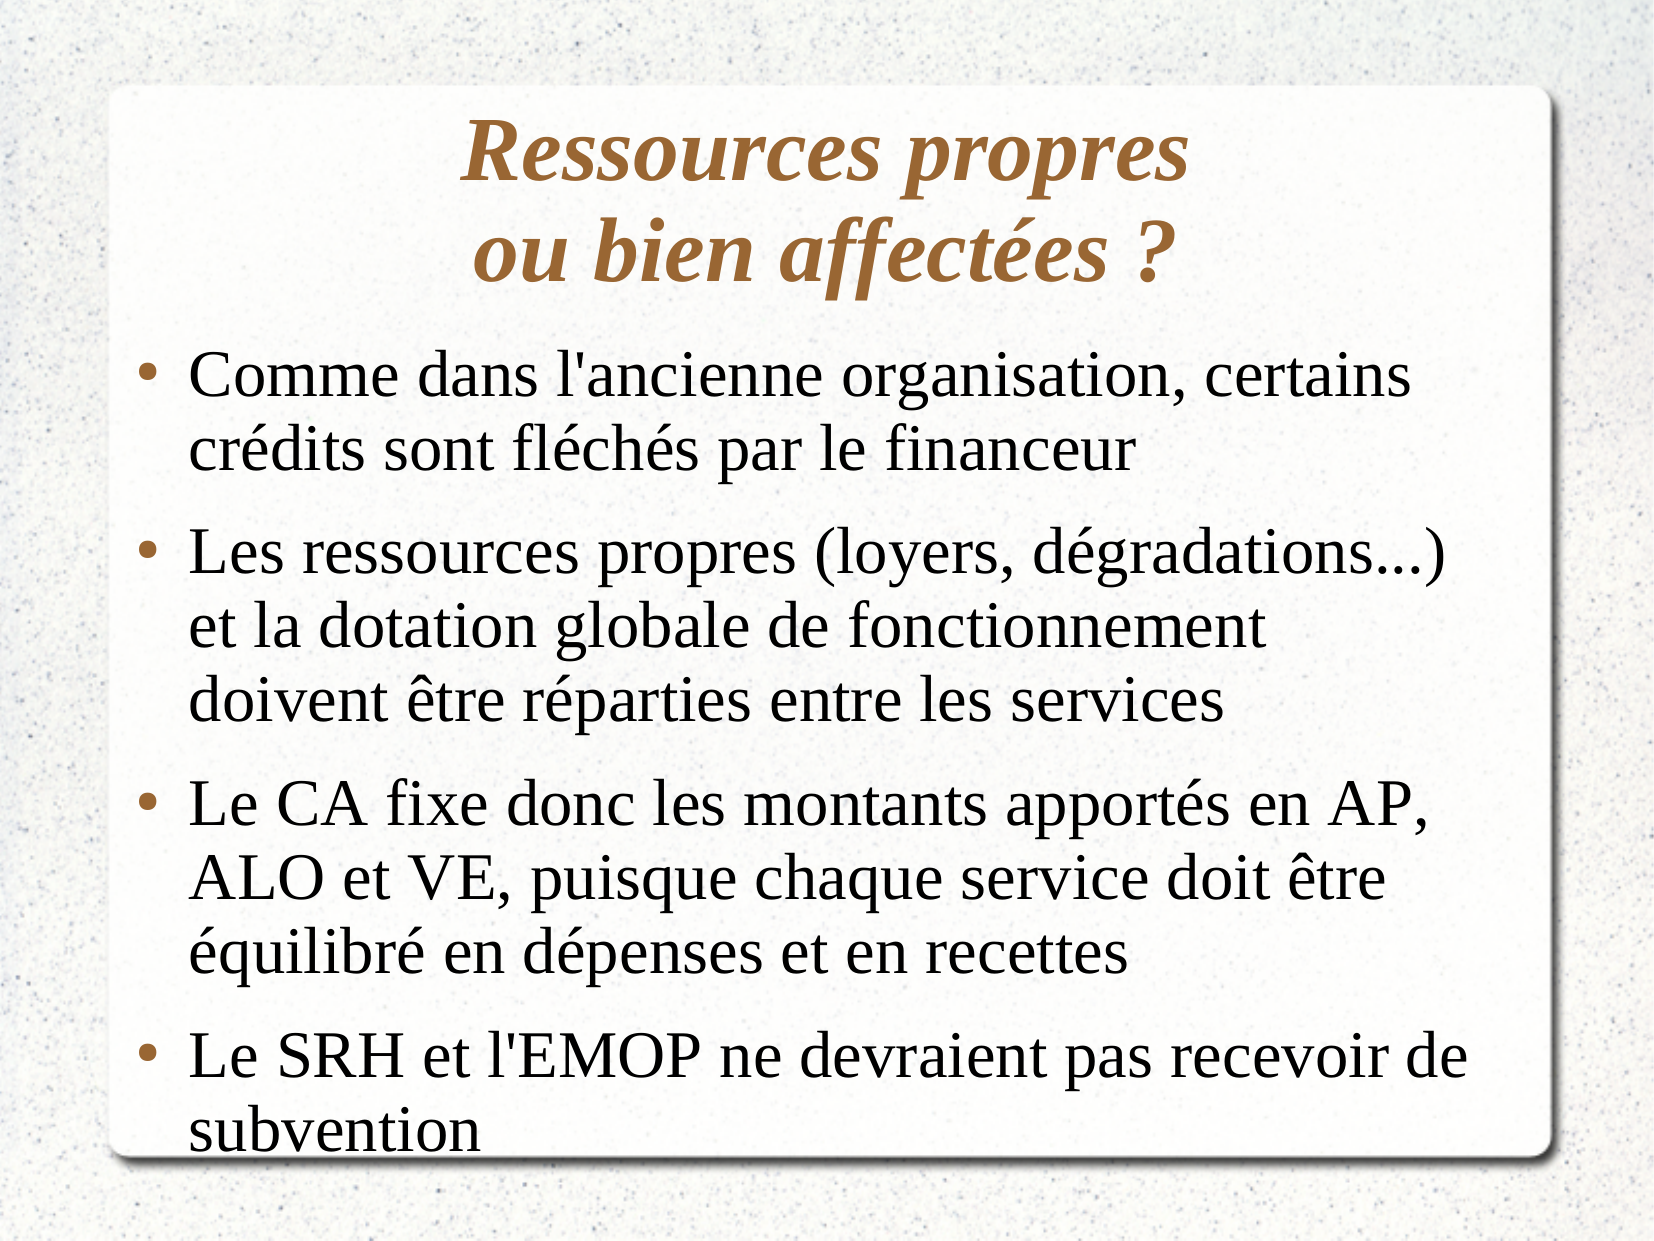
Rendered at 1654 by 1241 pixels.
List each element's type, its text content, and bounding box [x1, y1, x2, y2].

picture [0, 0, 1654, 1241]
title Ressources propres ou bien affectées ? [118, 96, 1536, 304]
list Comme dans l'ancienne organisation, certains crédits sont fléchés par le financeur Les ressources propres (loyers, dégradations...) et la dotation globale de fonctionnement doivent être réparties entre les services Le CA fixe donc les montants apportés en AP, ALO et VE, puisque chaque service doit être équilibré en dépenses et en recettes Le SRH et l'EMOP ne devraient pas recevoir de subvention [118, 336, 1477, 1166]
